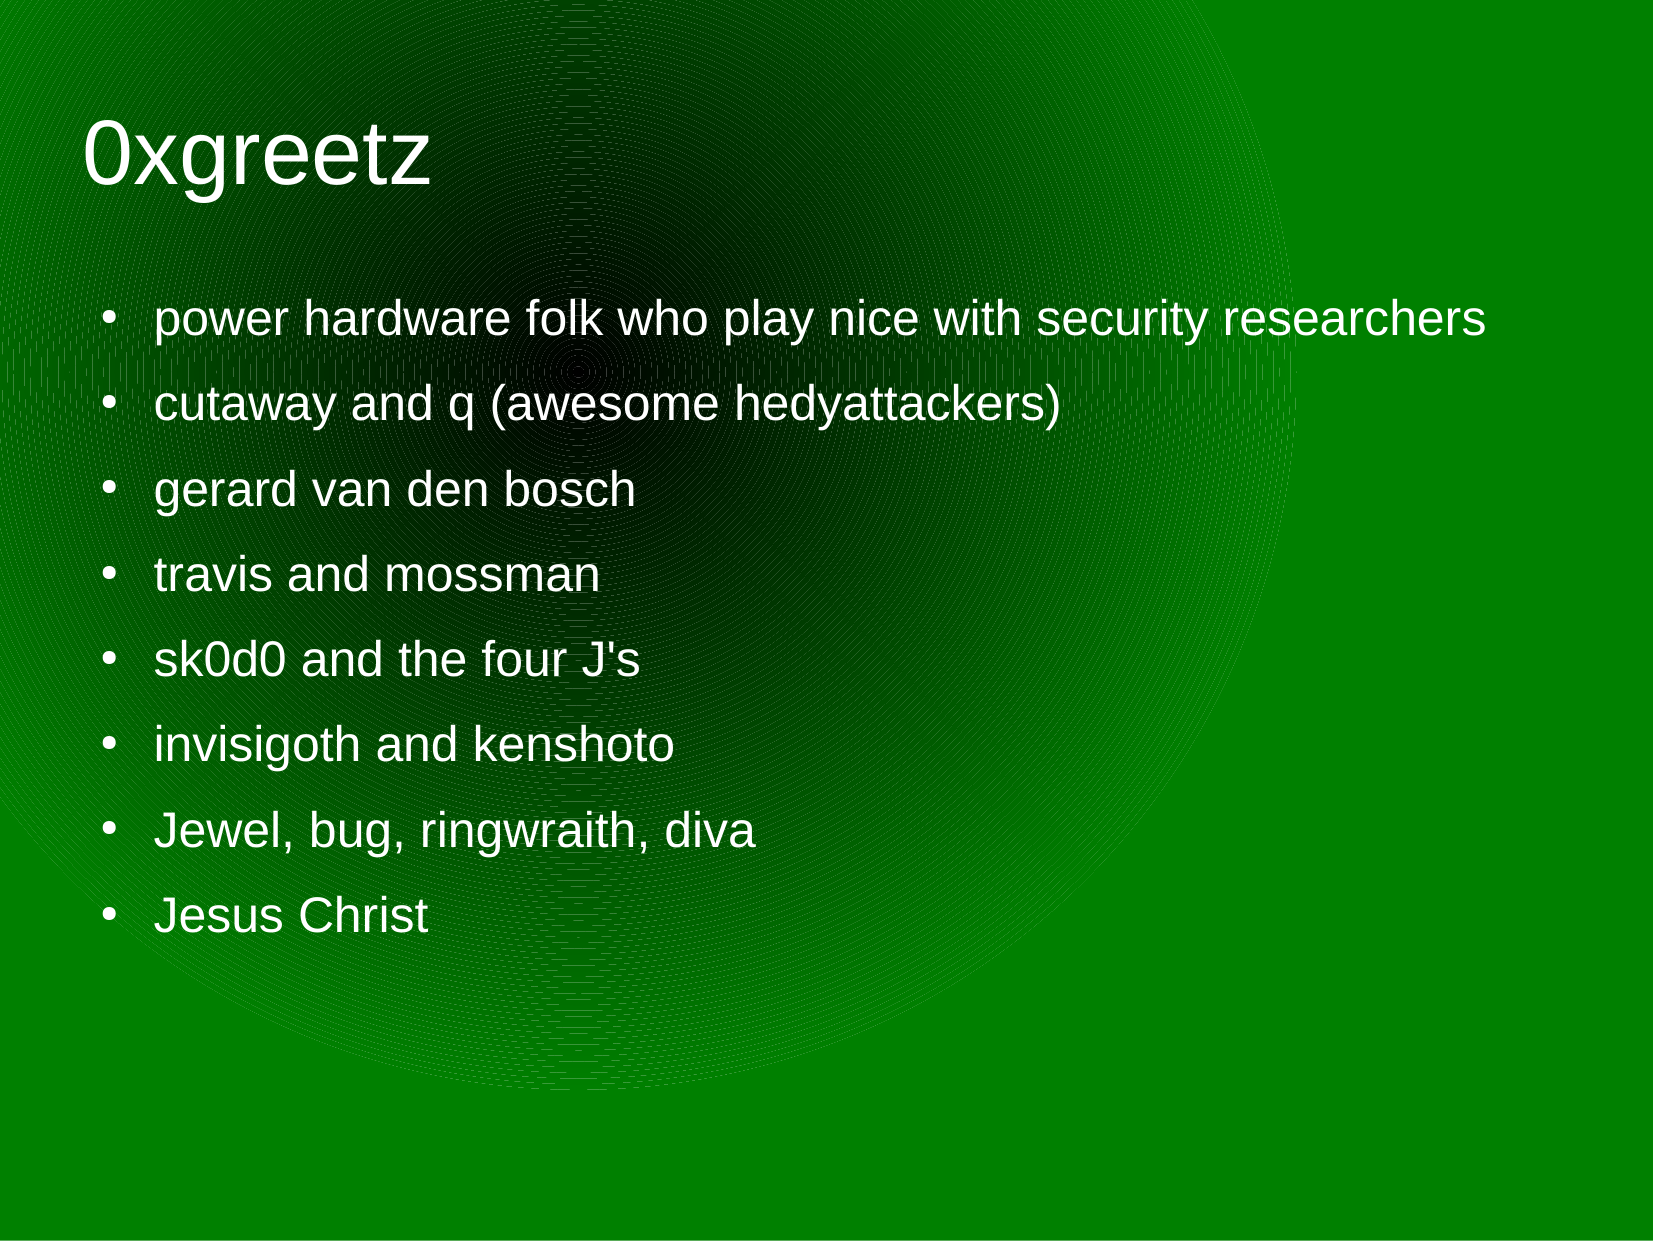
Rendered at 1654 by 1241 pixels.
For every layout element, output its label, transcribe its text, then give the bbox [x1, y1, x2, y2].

title 0xgreetz [82, 49, 1571, 257]
list power hardware folk who play nice with security researchers cutaway and q (awesome hedyattackers) gerard van den bosch travis and mossman sk0d0 and the four J's invisigoth and kenshoto Jewel, bug, ringwraith, diva Jesus Christ [82, 290, 1571, 1109]
